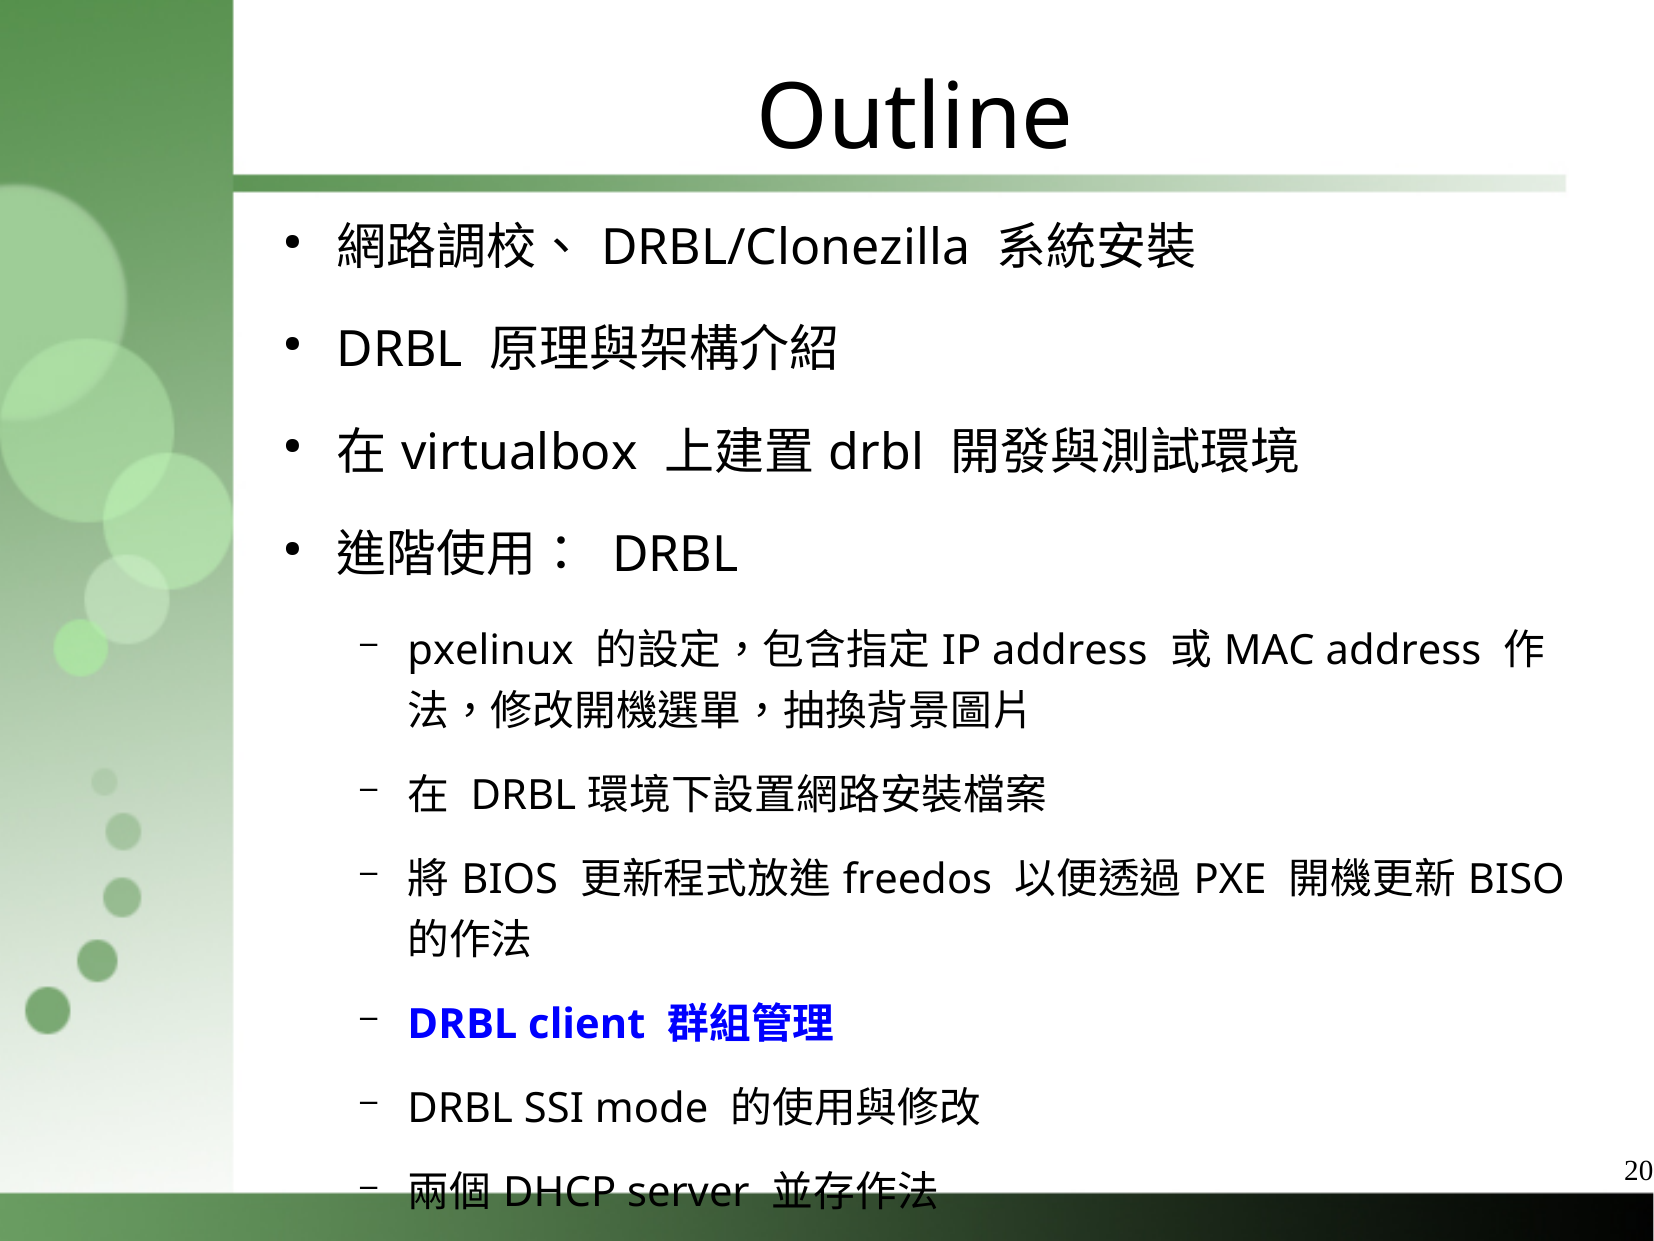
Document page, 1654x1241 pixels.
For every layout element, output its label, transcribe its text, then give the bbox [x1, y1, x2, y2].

title Outline [236, 49, 1595, 178]
list 網路調校、DRBL/Clonezilla 系統安裝 DRBL 原理與架構介紹 在virtualbox 上建置drbl 開發與測試環境 進階使用： DRBL pxelinux 的設定，包含指定IP address 或MAC address 作法，修改開機選單，抽換背景圖片 在 DRBL環境下設置網路安裝檔案 將BIOS 更新程式放進freedos 以便透過PXE 開機更新BISO 的作法 DRBL client 群組管理 DRBL SSI mode 的使用與修改 兩個DHCP server 並存作法 在DRBL server 上製作Linux 套件網路安裝隨身碟 如何在DRBL上建置SAN (AoE, iSCSI)開機環境 [265, 206, 1625, 1182]
picture [0, 0, 1654, 1241]
